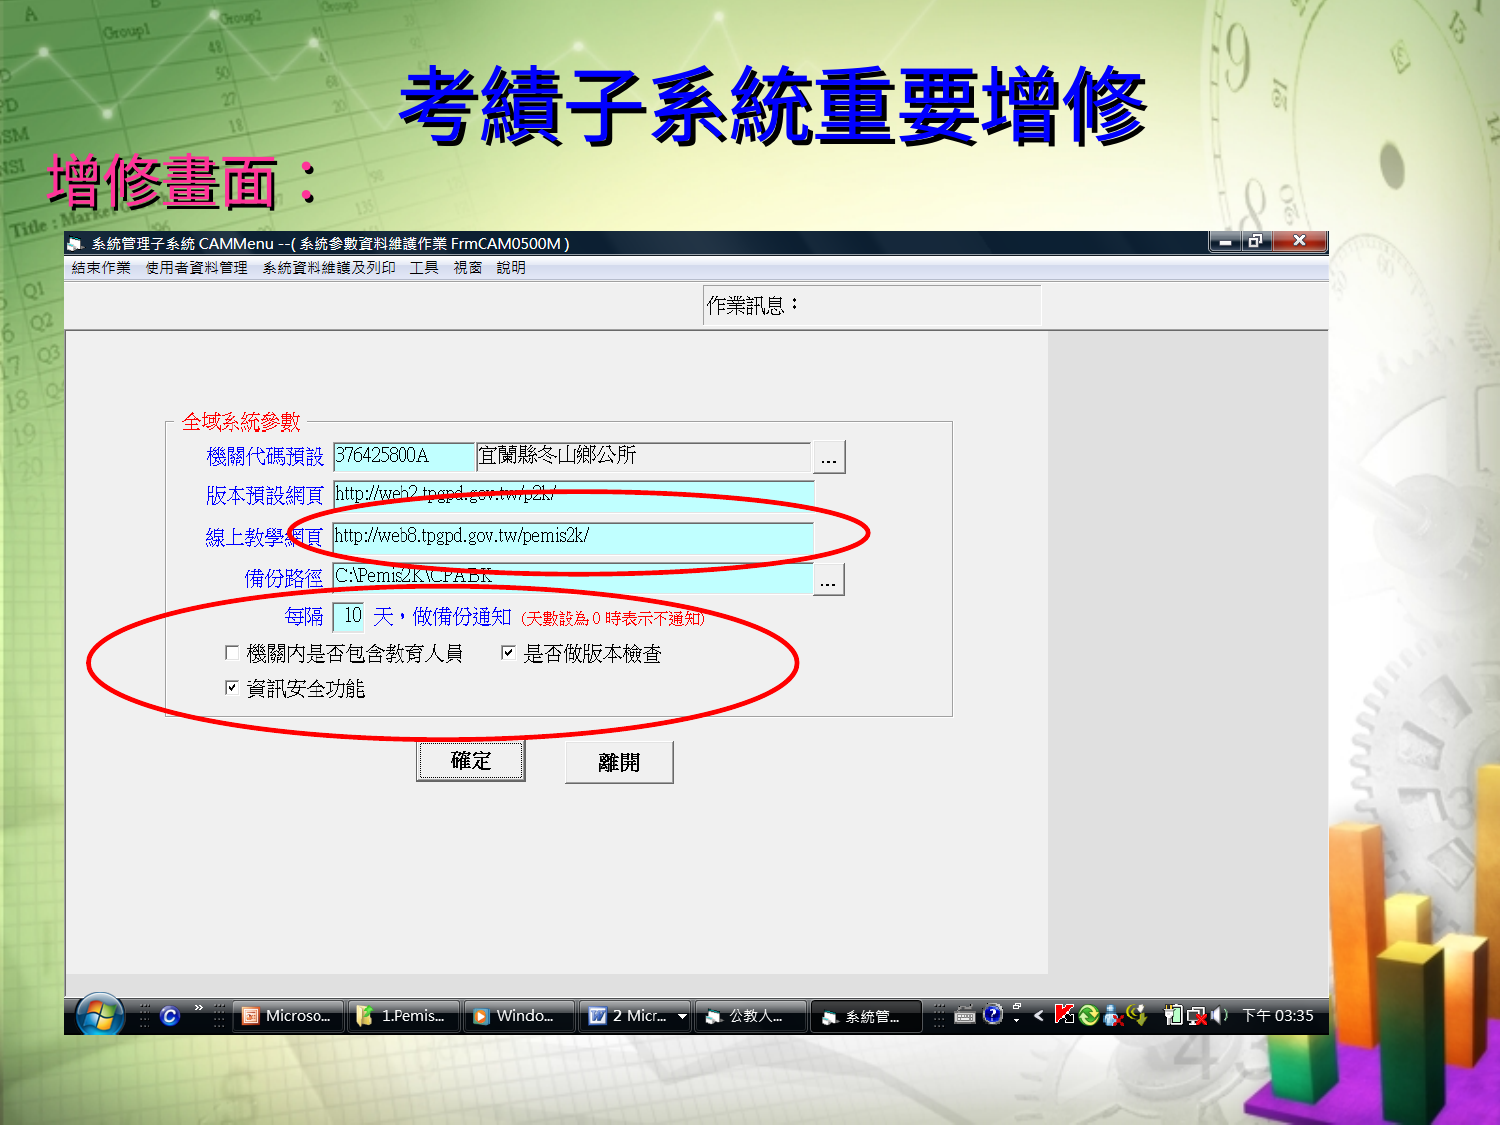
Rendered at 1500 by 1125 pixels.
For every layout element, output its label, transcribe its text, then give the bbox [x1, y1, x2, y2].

list 增修畫面： [29, 137, 1447, 256]
picture [0, 0, 1500, 1125]
title 考績子系統重要增修 [41, 42, 1500, 161]
